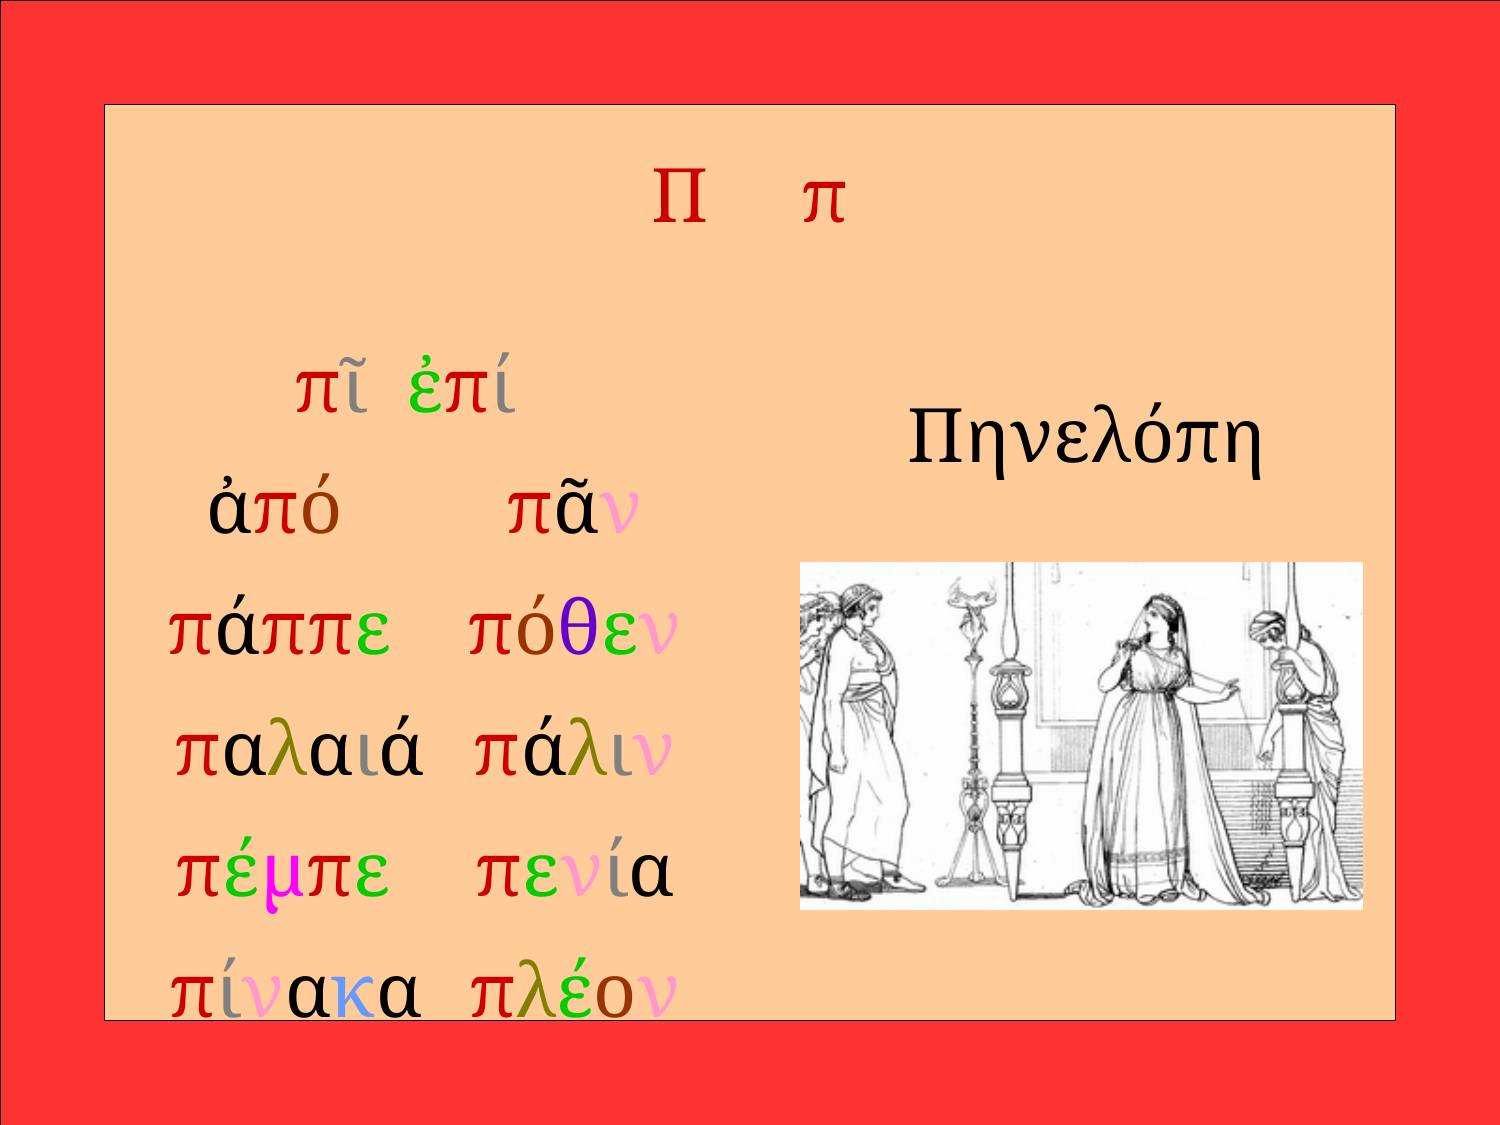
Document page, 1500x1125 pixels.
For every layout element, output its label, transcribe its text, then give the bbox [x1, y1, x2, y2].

list Πηνελόπη [774, 375, 1395, 913]
title Π π [112, 105, 1388, 288]
list πῖ ἐπί ἀπό πᾶν πάππε πόθεν παλαιά πάλιν πέμπε πενία πίνακα πλέον [112, 324, 738, 1020]
text_box [0, 0, 1500, 1125]
picture [800, 562, 1363, 910]
